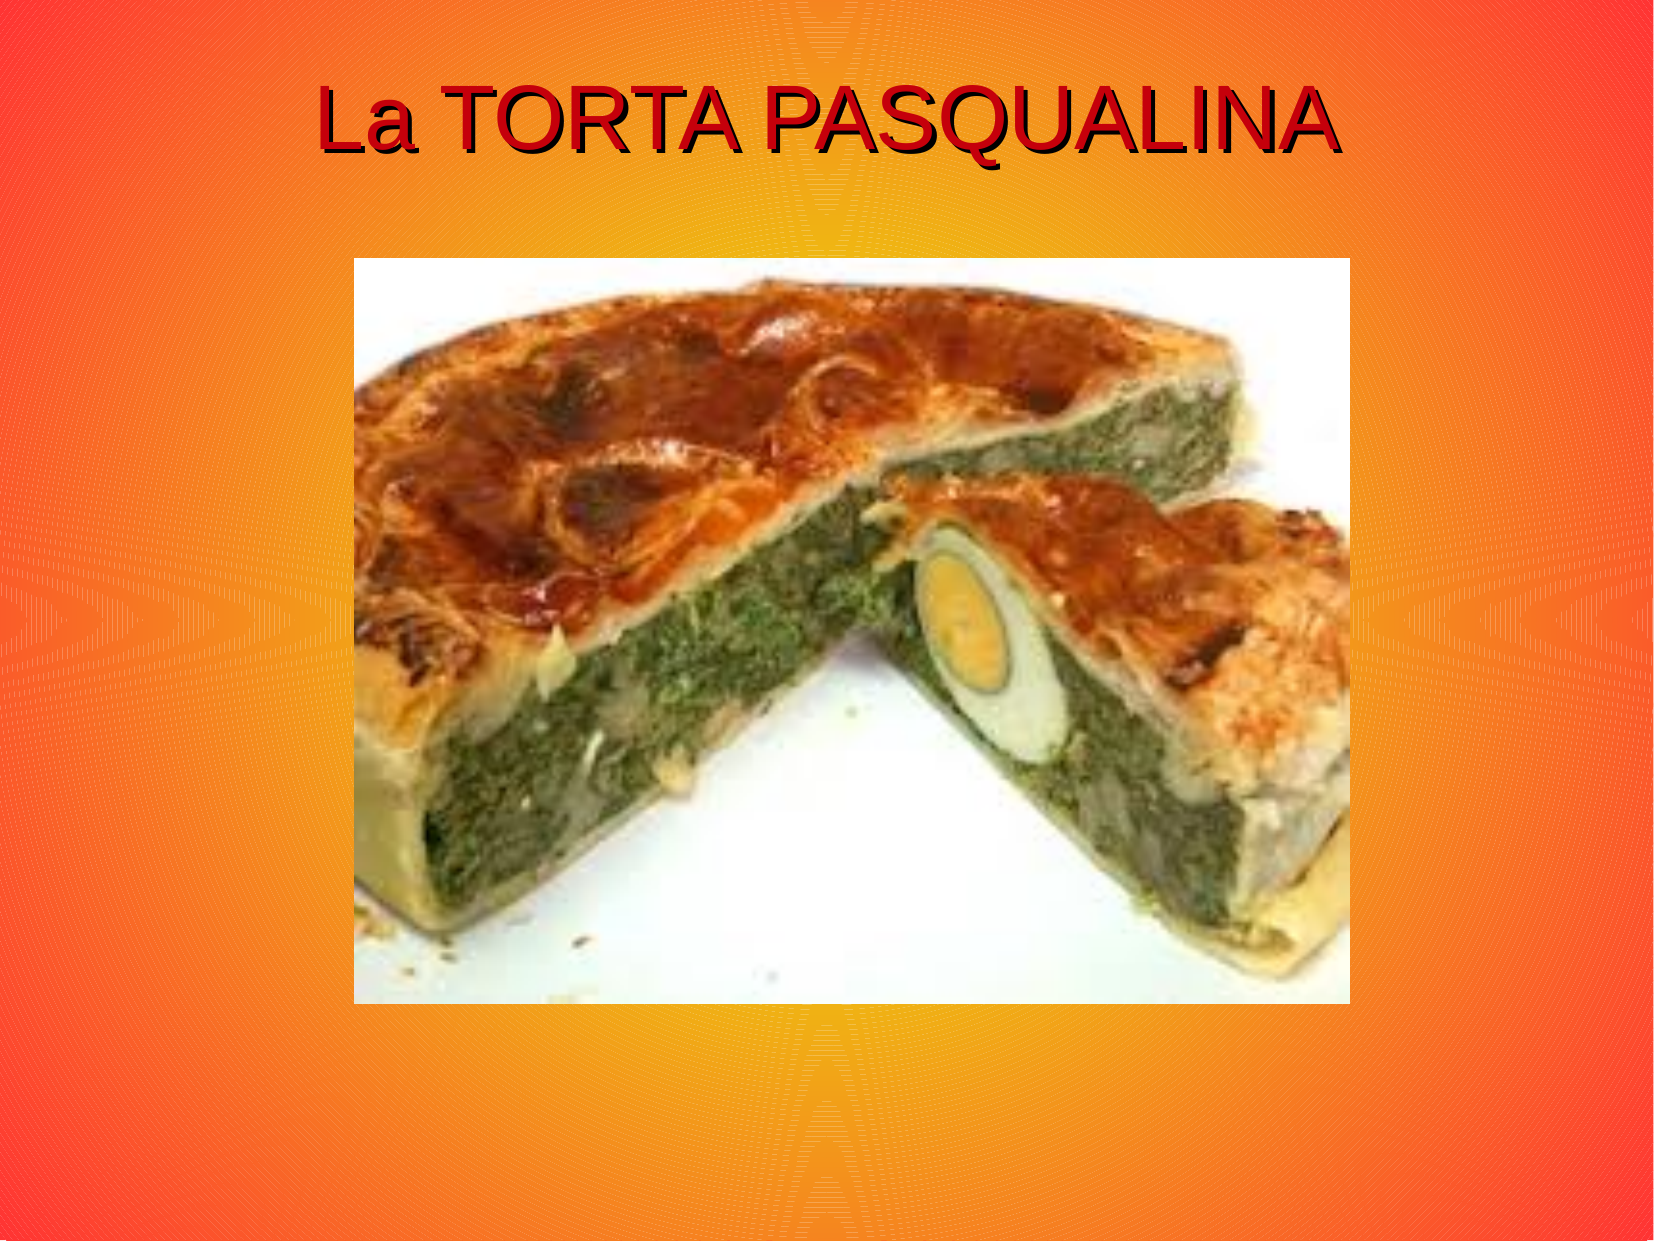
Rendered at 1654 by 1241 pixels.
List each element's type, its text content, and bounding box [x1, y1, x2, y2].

picture [354, 258, 1350, 1004]
subtitle La TORTA PASQUALINA [82, 59, 1571, 178]
